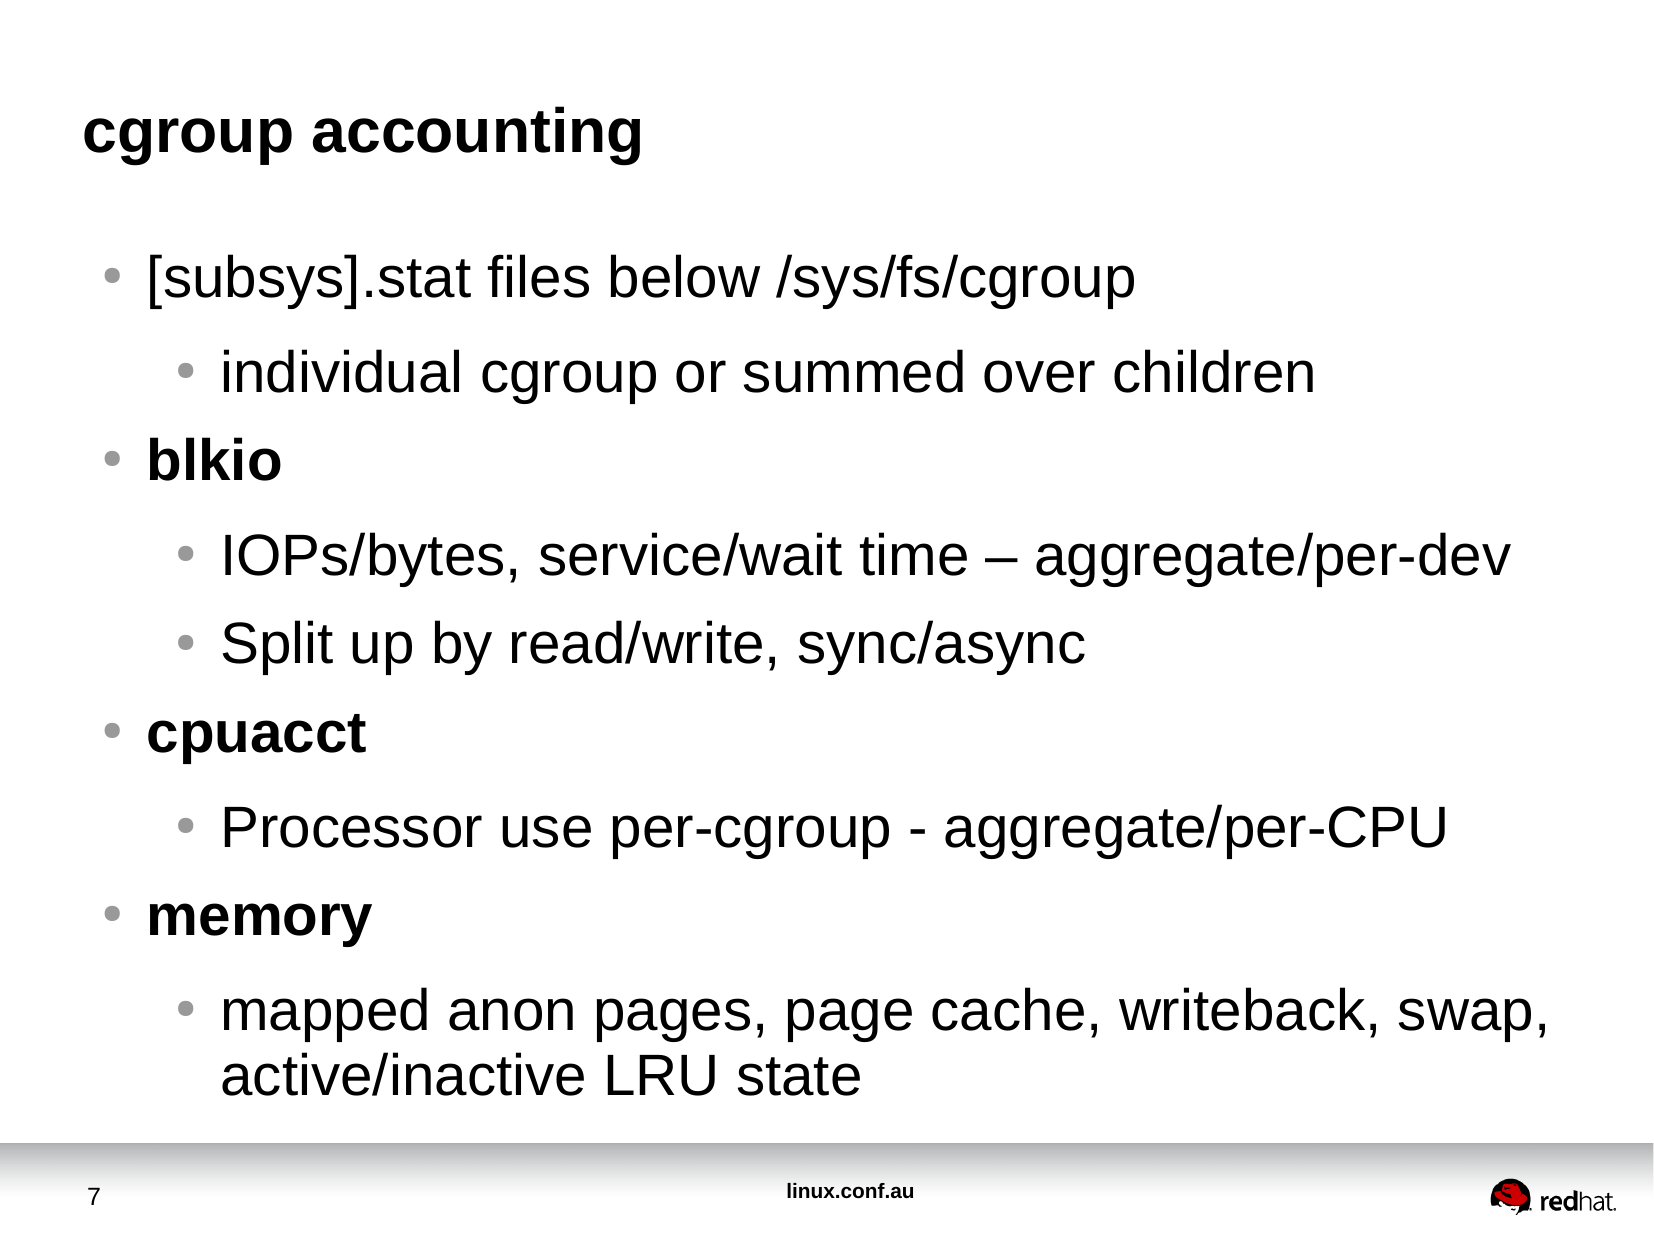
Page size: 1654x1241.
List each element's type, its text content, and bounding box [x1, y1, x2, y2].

title cgroup accounting [82, 37, 1571, 226]
list [subsys].stat files below /sys/fs/cgroup individual cgroup or summed over children blkio IOPs/bytes, service/wait time – aggregate/per-dev Split up by read/write, sync/async cpuacct Processor use per-cgroup - aggregate/per-CPU memory mapped anon pages, page cache, writeback, swap, active/inactive LRU state [86, 244, 1576, 1108]
picture [0, 1143, 1654, 1241]
